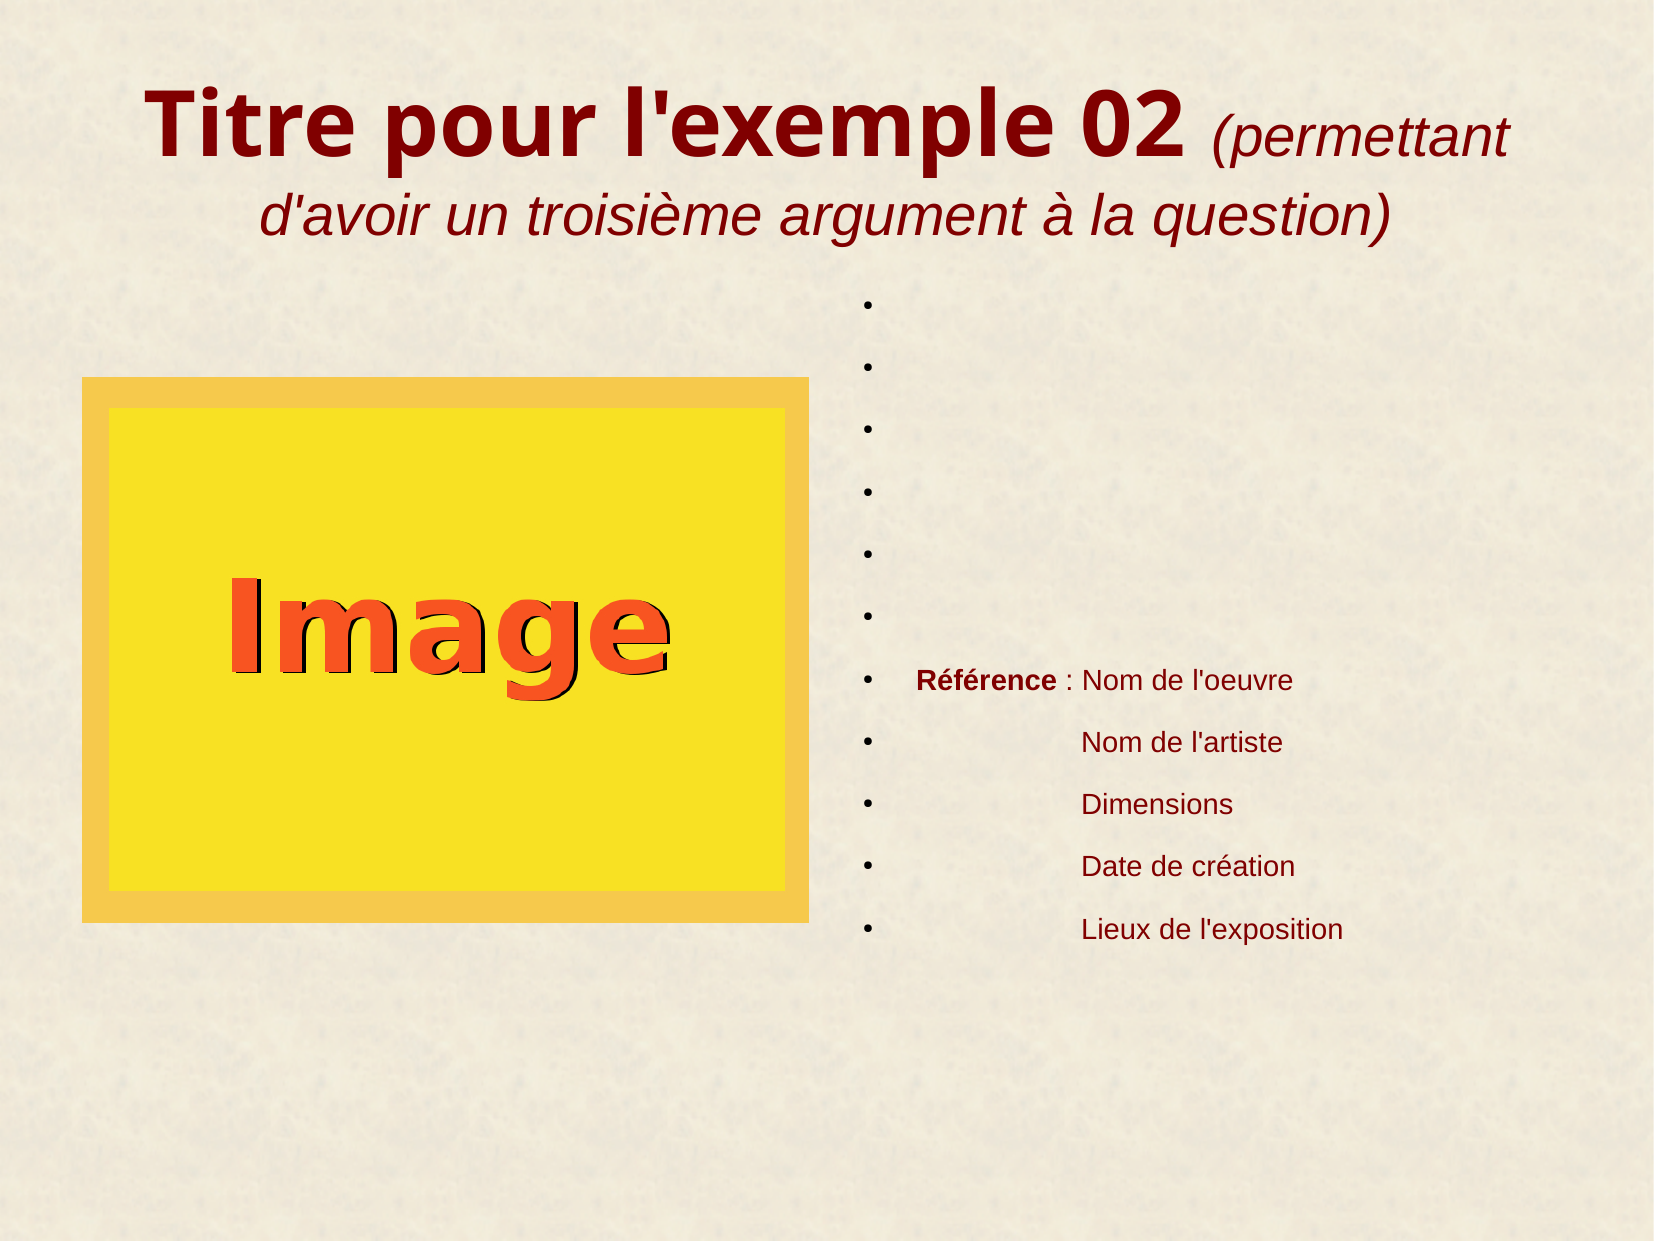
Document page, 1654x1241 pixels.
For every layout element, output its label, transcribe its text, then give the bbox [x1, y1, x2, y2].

picture [0, 0, 1654, 1241]
list Référence : Nom de l'oeuvre Nom de l'artiste Dimensions Date de création Lieux de l'exposition [845, 290, 1572, 1010]
title Titre pour l'exemple 02 (permettant d'avoir un troisième argument à la question) [82, 39, 1571, 267]
